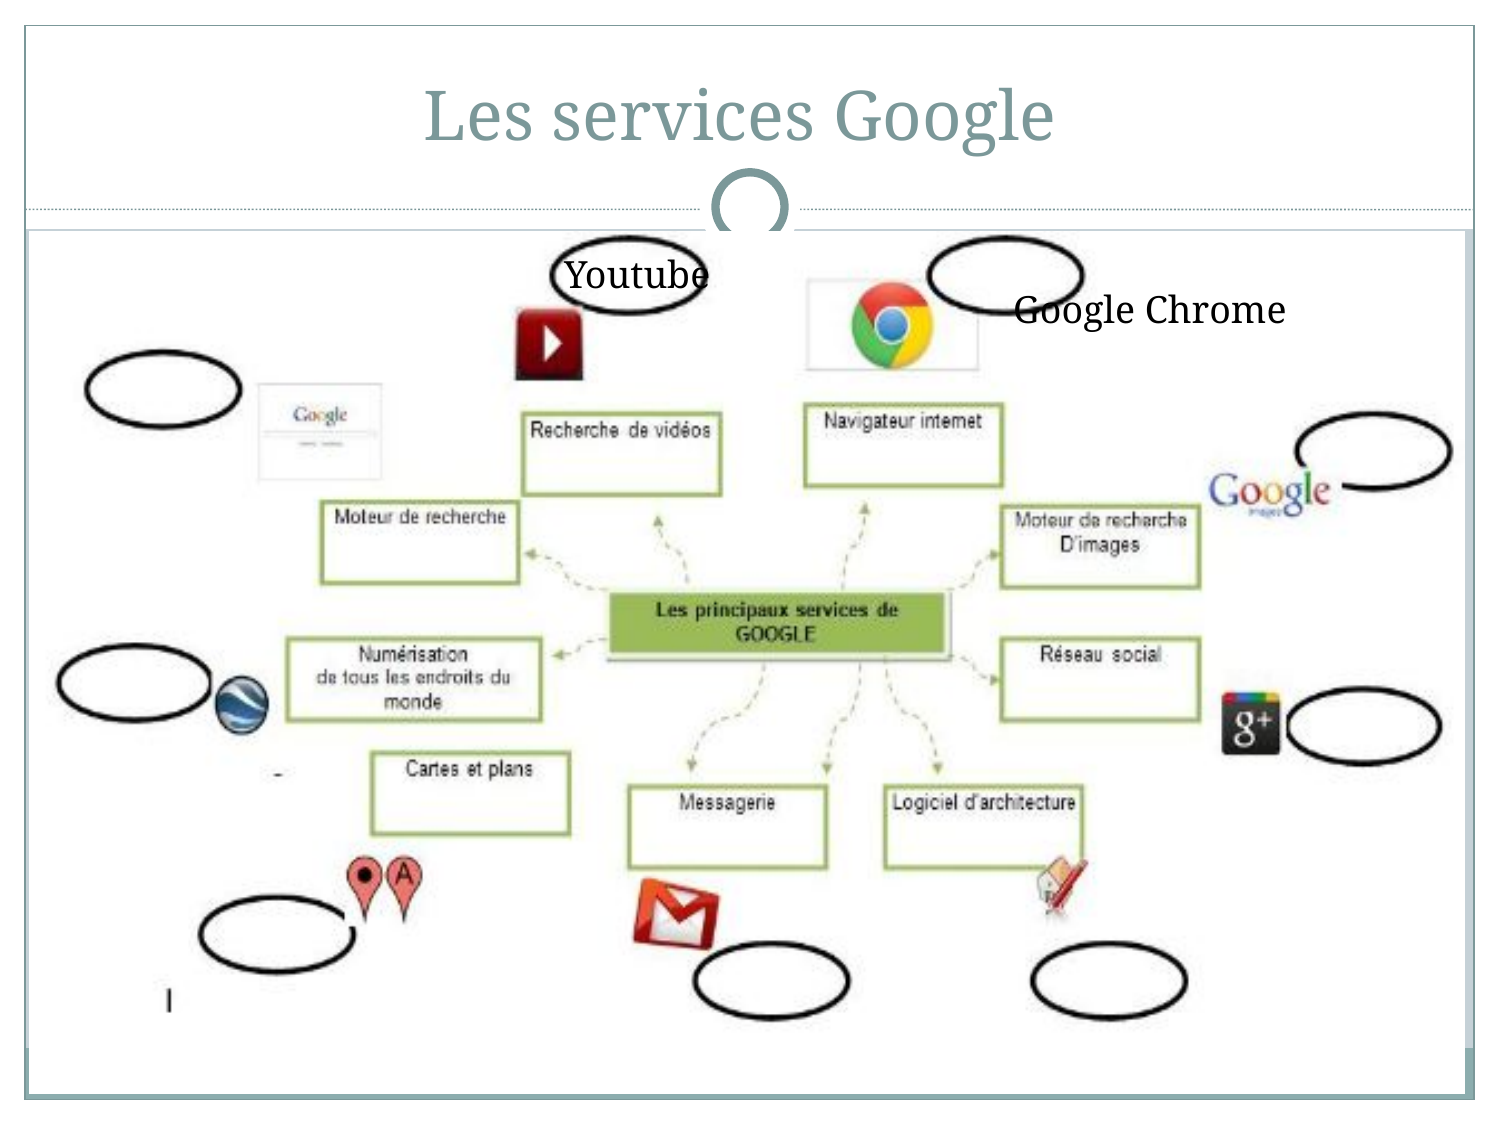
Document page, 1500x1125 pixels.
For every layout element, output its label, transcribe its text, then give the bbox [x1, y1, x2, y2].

title Les services Google [49, 37, 1450, 162]
text_box Youtube [549, 243, 720, 305]
picture [29, 231, 1465, 1095]
text_box Google Chrome [998, 278, 1289, 340]
